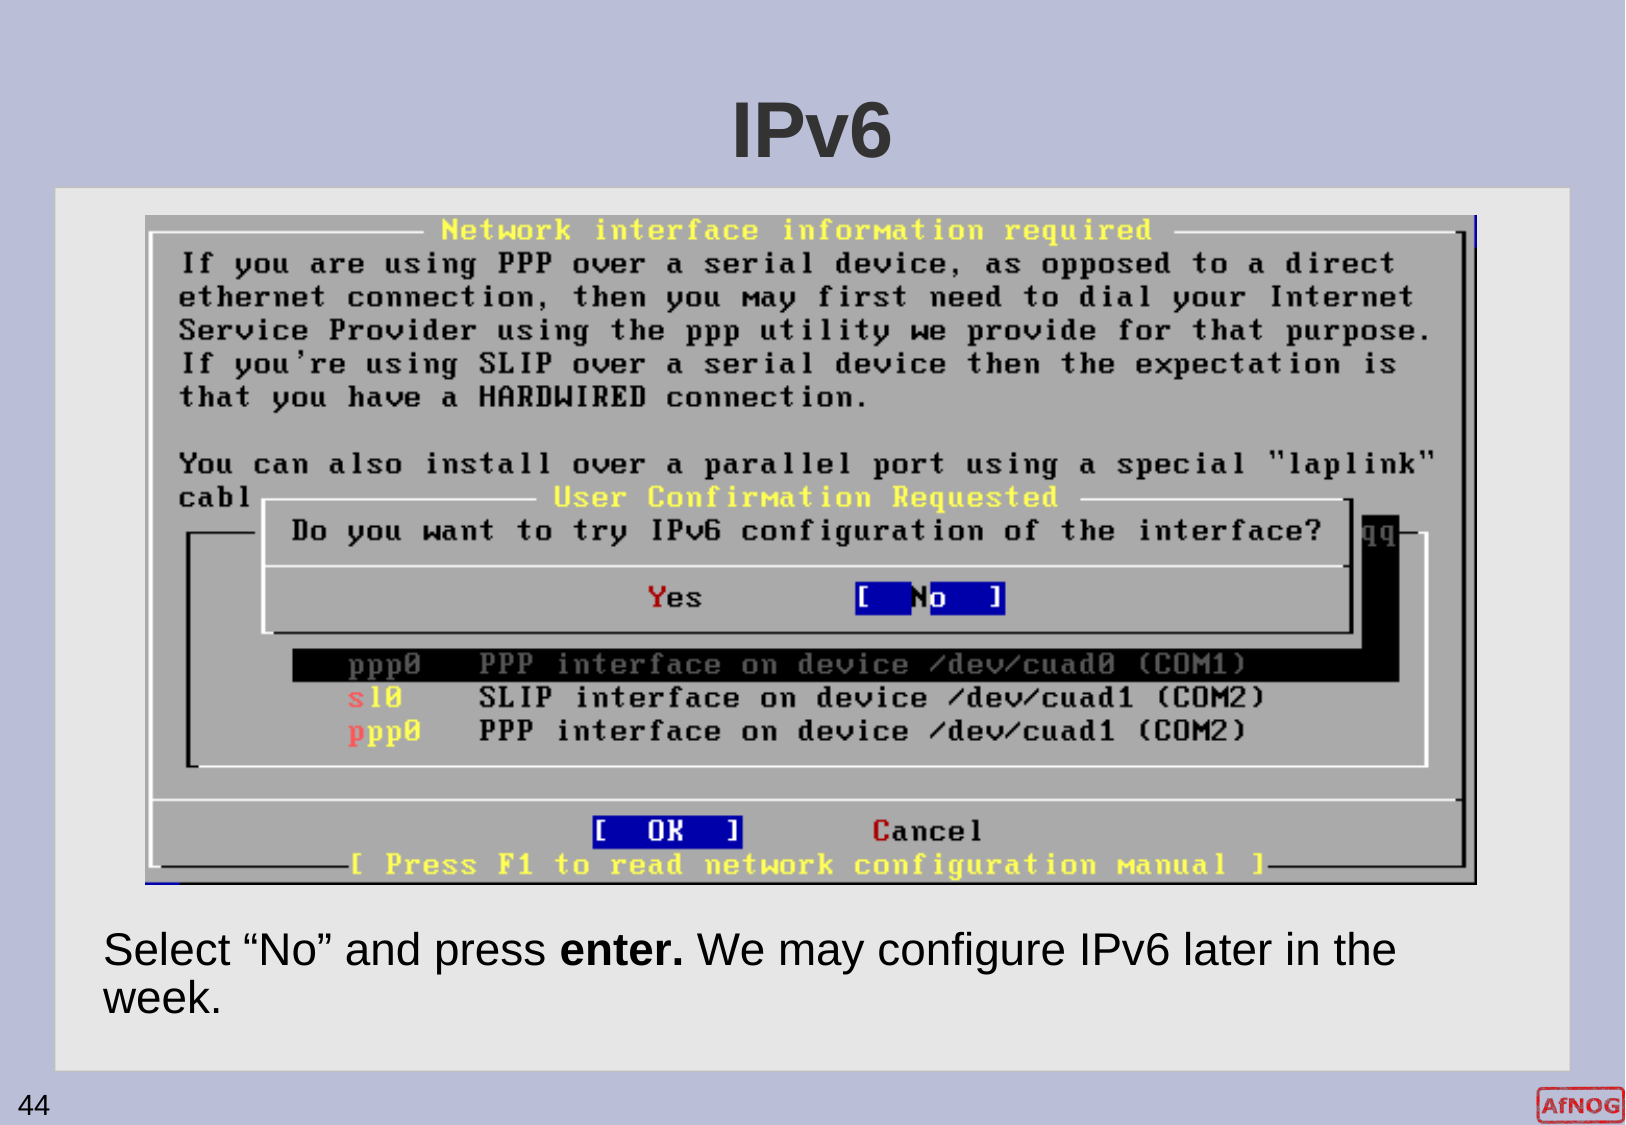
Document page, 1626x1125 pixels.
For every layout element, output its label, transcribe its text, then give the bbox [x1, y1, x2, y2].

picture [145, 215, 1477, 885]
title IPv6 [54, 44, 1571, 215]
text_box Select “No” and press enter. We may configure IPv6 later in the week. [88, 915, 1536, 1031]
picture [1535, 1085, 1626, 1125]
